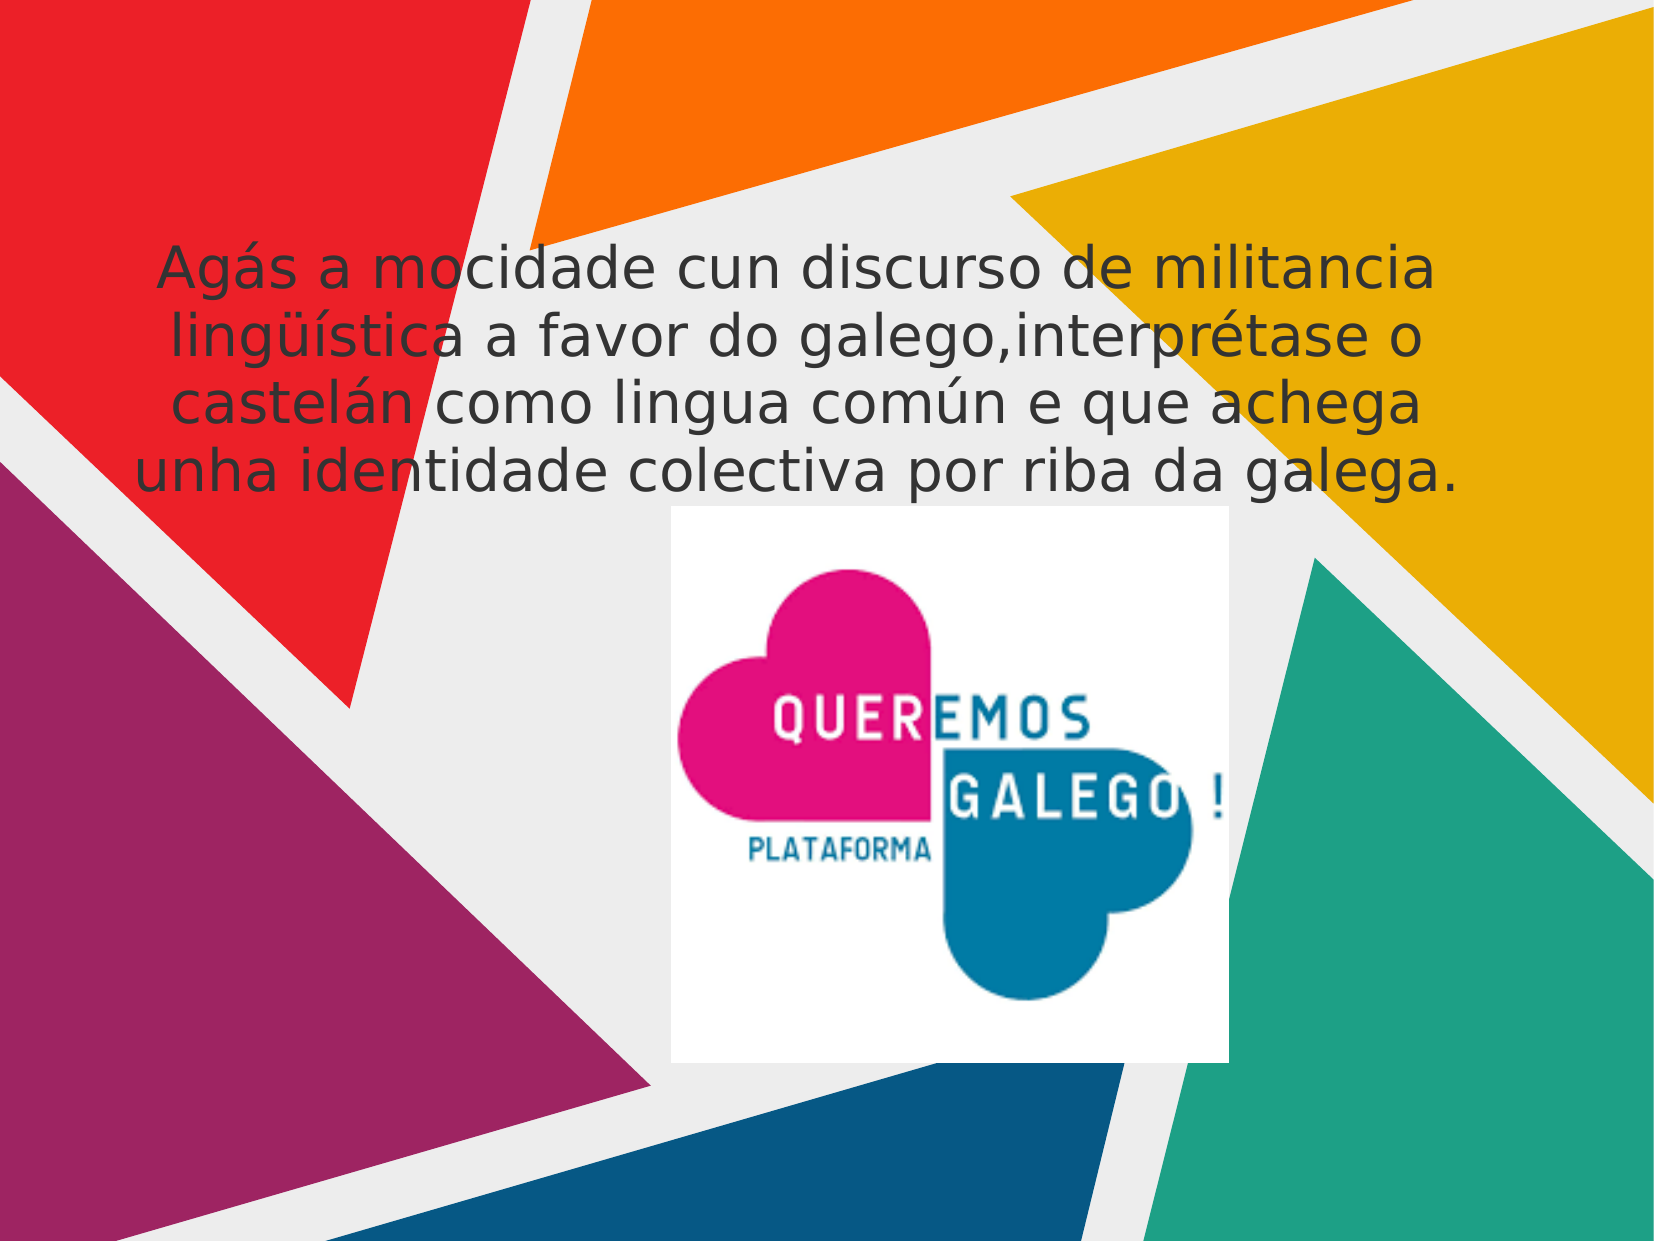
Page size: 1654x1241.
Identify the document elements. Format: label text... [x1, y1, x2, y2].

title Agás a mocidade cun discurso de militancia lingüística a favor do galego,interprétase o castelán como lingua común e que achega unha identidade colectiva por riba da galega. [94, 129, 1501, 610]
picture [671, 506, 1229, 1063]
